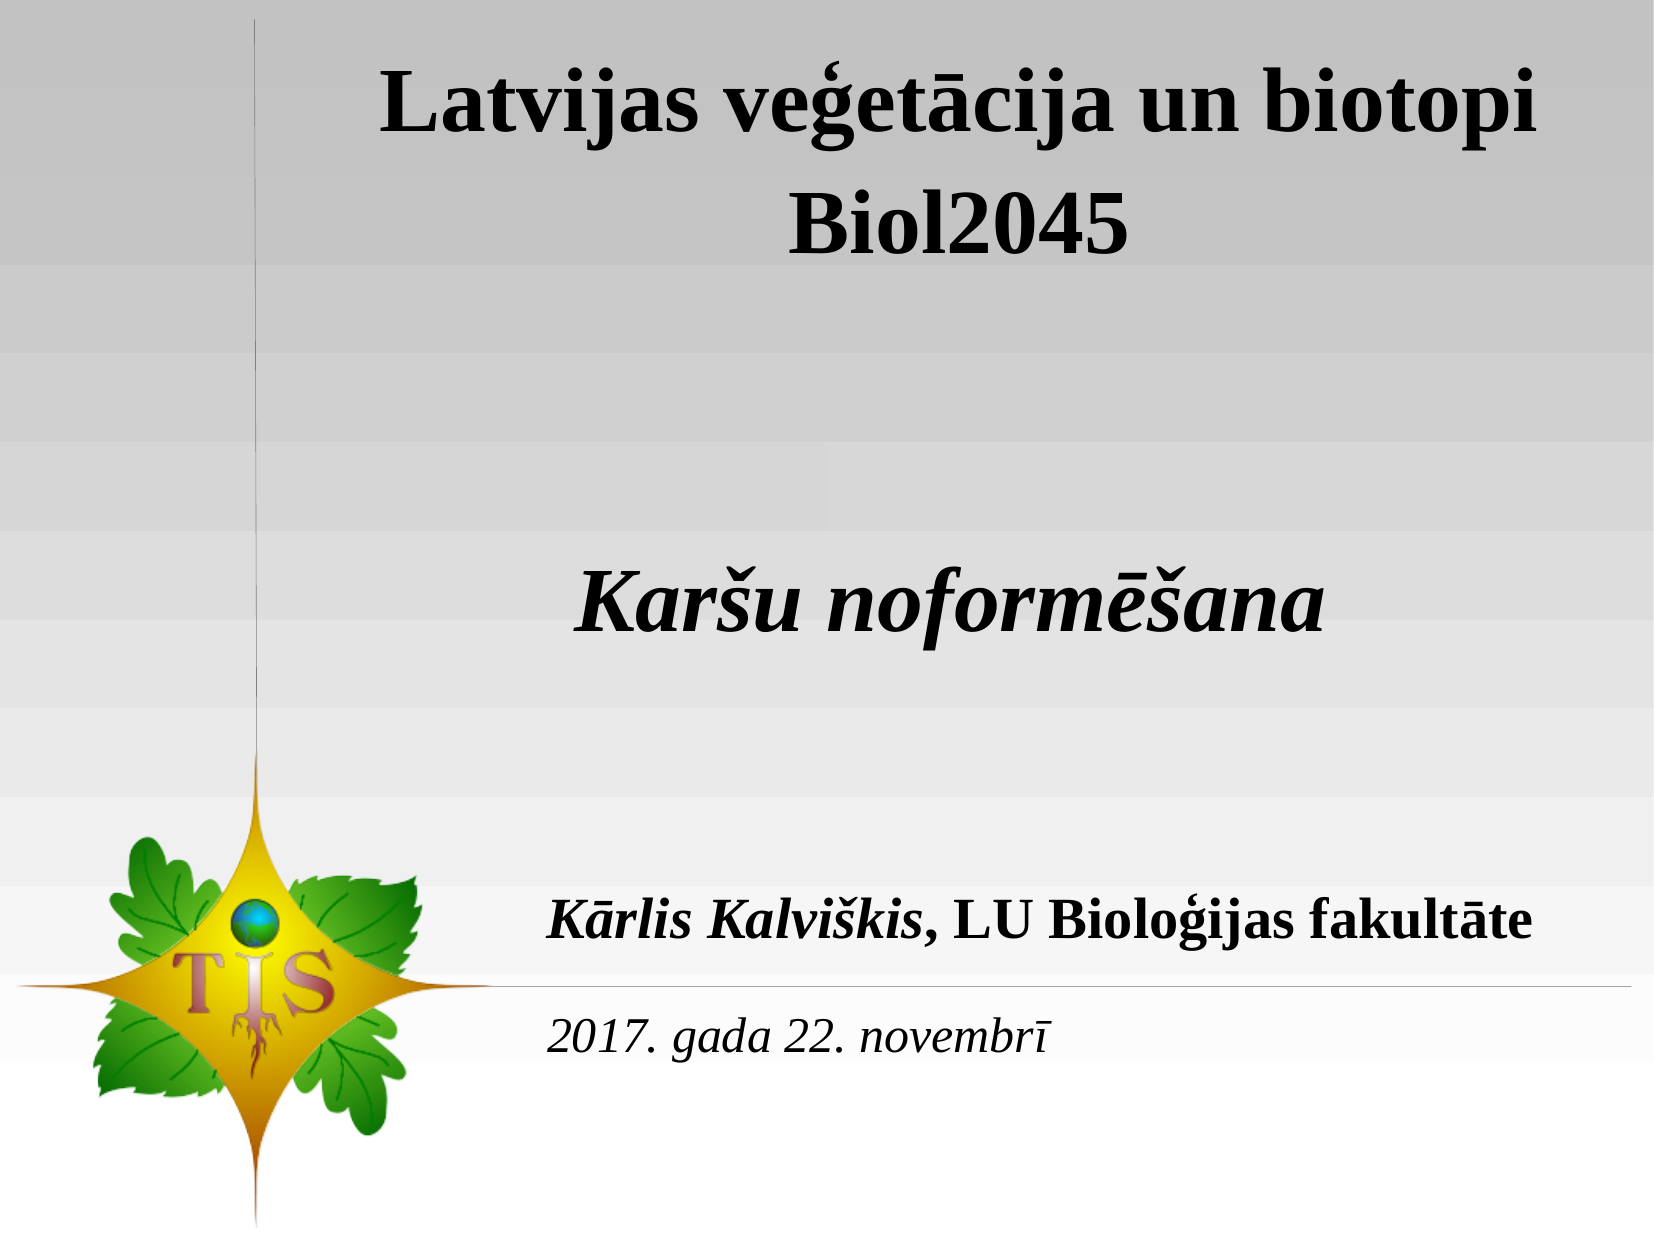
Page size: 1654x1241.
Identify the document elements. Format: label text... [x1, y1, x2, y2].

text_box 2017. gada 22. novembrī [547, 1007, 1148, 1099]
title Karšu noformēšana [295, 324, 1607, 857]
text_box Kārlis Kalviškis, LU Bioloģijas fakultāte [546, 886, 1535, 952]
picture [0, 0, 1654, 1241]
